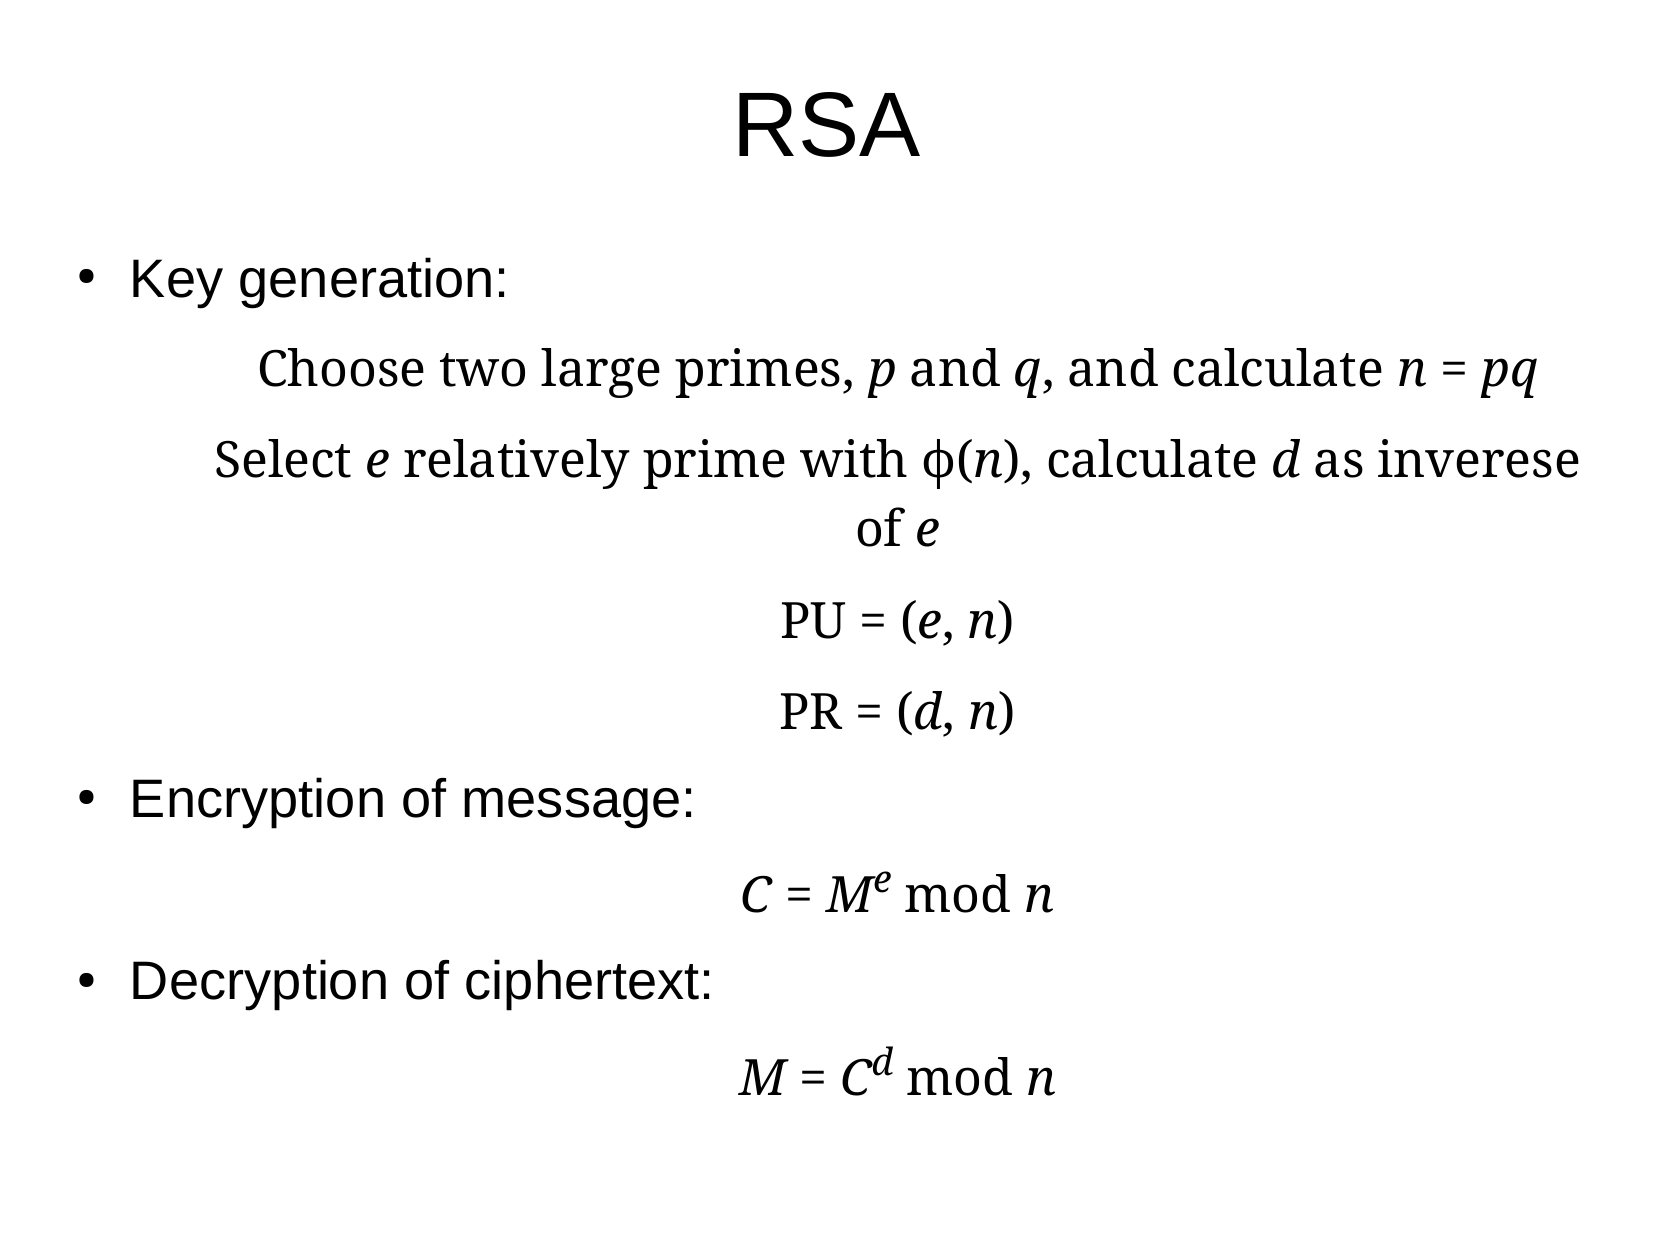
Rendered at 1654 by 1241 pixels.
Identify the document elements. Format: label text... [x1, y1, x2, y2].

list Key generation: Choose two large primes, p and q, and calculate n = pq Select e relatively prime with ϕ(n), calculate d as inverese of e PU = (e, n) PR = (d, n) Encryption of message: C = Me mod n Decryption of ciphertext: M = Cd mod n [59, 248, 1595, 1130]
title RSA [82, 49, 1571, 201]
